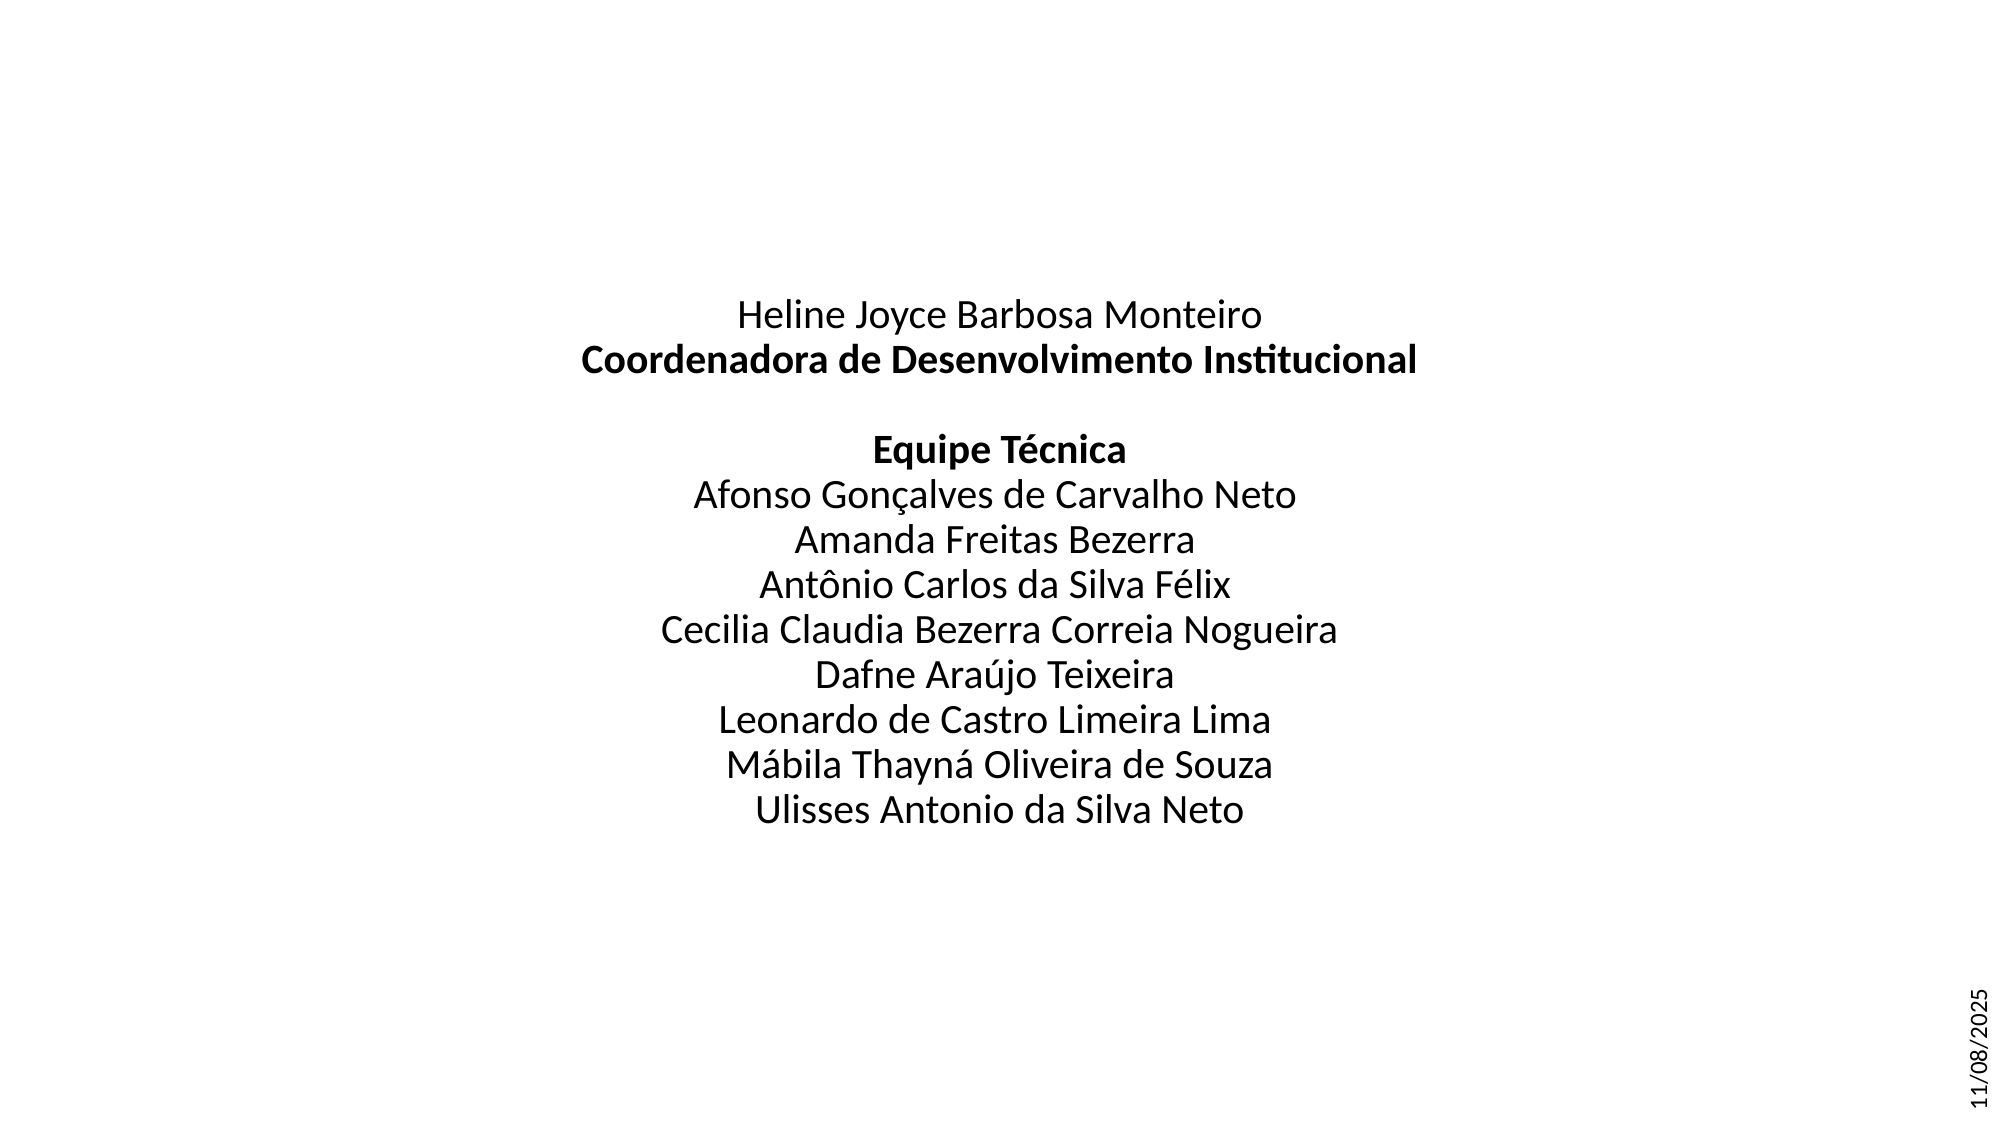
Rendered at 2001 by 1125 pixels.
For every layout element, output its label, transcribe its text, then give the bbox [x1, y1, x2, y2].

text_box 11/08/2025 [1954, 972, 2000, 1125]
title Heline Joyce Barbosa Monteiro Coordenadora de Desenvolvimento Institucional Equipe Técnica Afonso Gonçalves de Carvalho Neto Amanda Freitas Bezerra Antônio Carlos da Silva Félix Cecilia Claudia Bezerra Correia Nogueira Dafne Araújo Teixeira Leonardo de Castro Limeira Lima Mábila Thayná Oliveira de Souza Ulisses Antonio da Silva Neto [0, 0, 2000, 1125]
